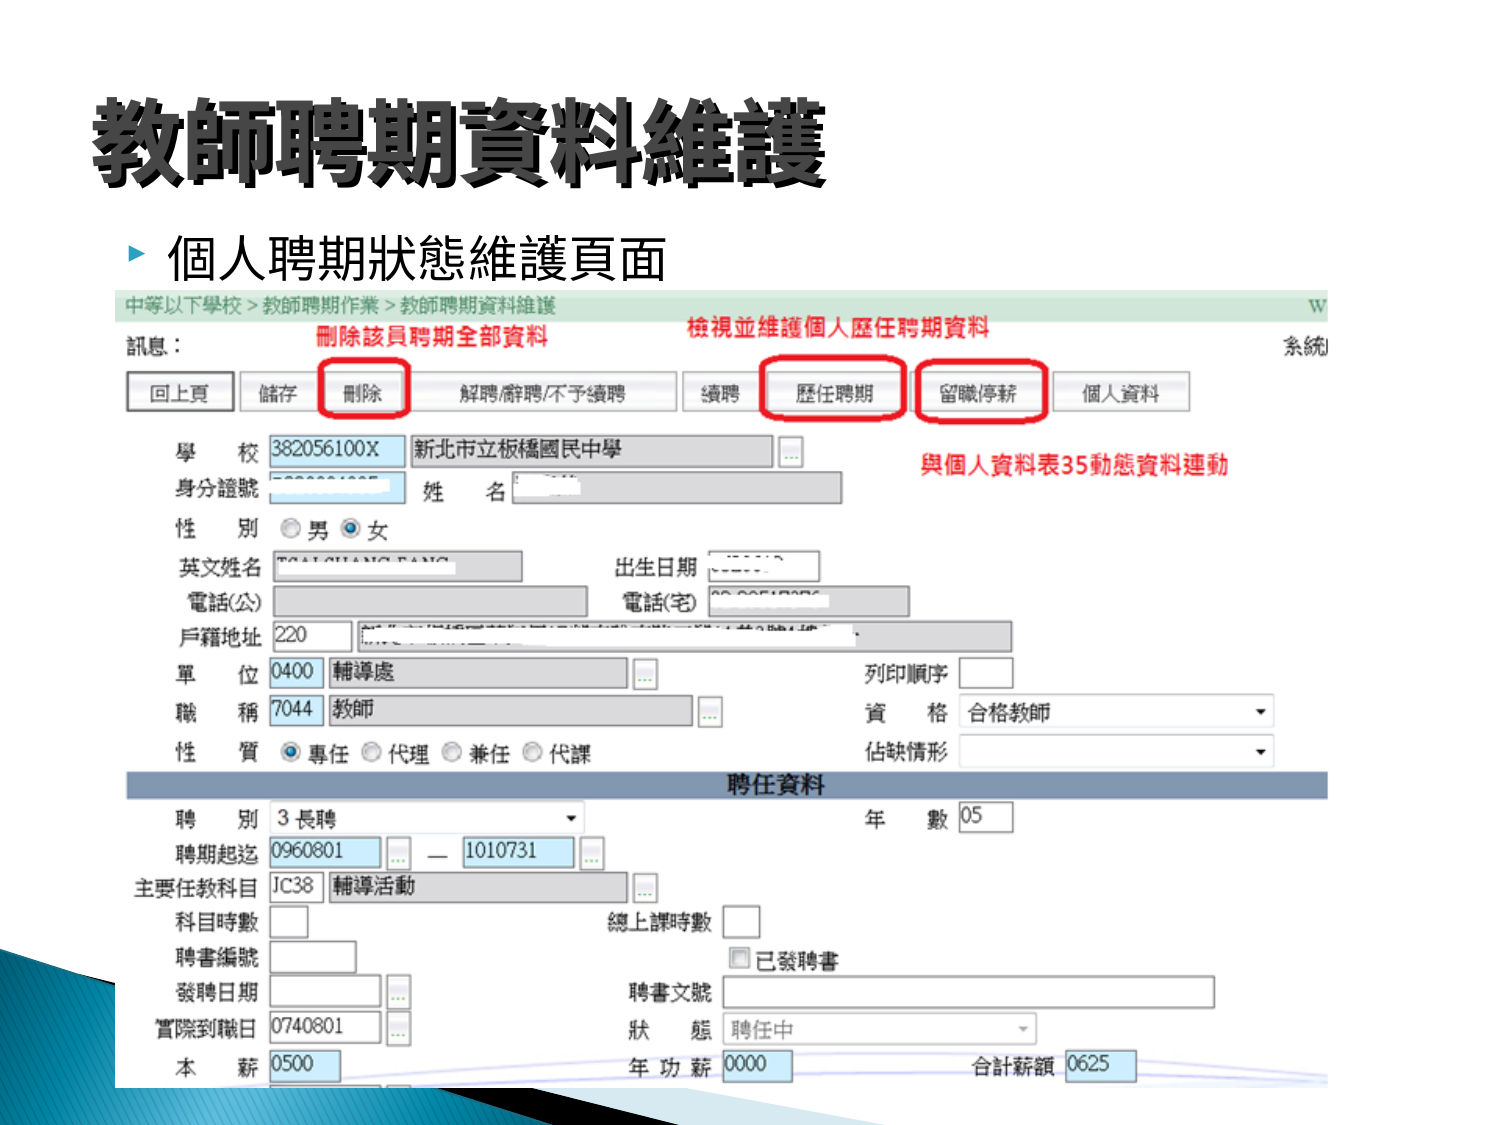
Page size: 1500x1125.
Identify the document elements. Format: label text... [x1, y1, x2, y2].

picture [115, 290, 1389, 1088]
list 個人聘期狀態維護頁面 [75, 220, 1426, 986]
title 教師聘期資料維護 [75, 45, 1426, 220]
